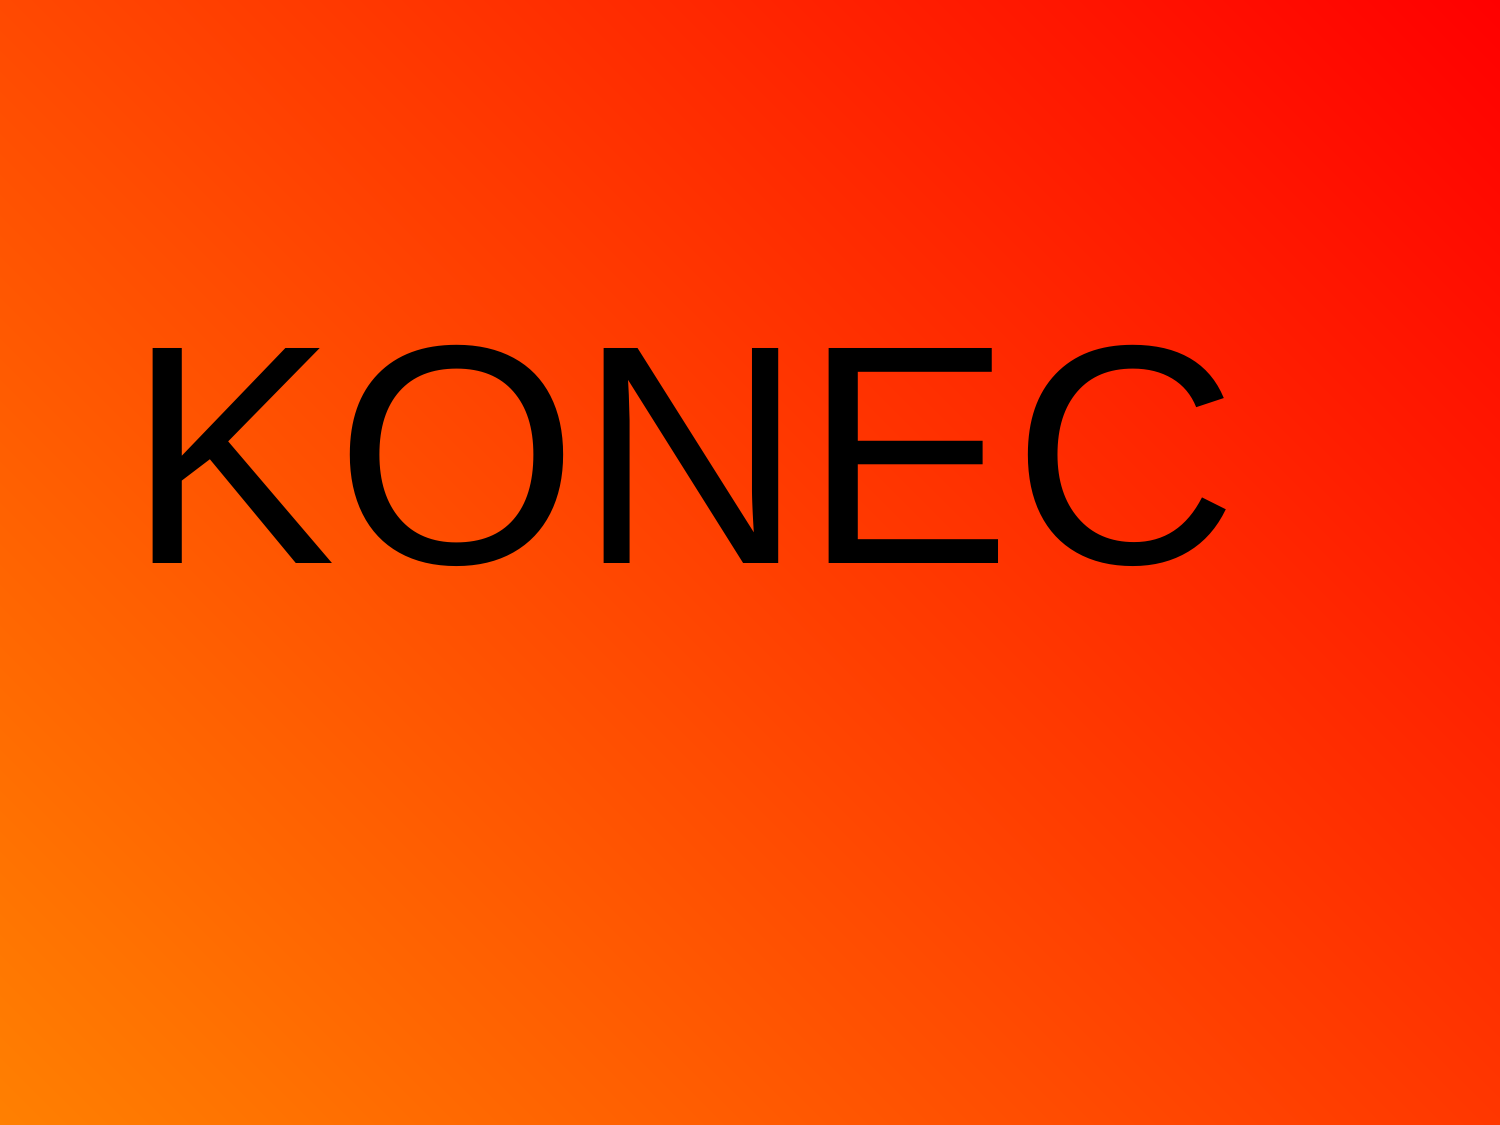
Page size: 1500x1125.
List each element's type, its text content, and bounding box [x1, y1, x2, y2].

list KONEC [112, 243, 1500, 1125]
